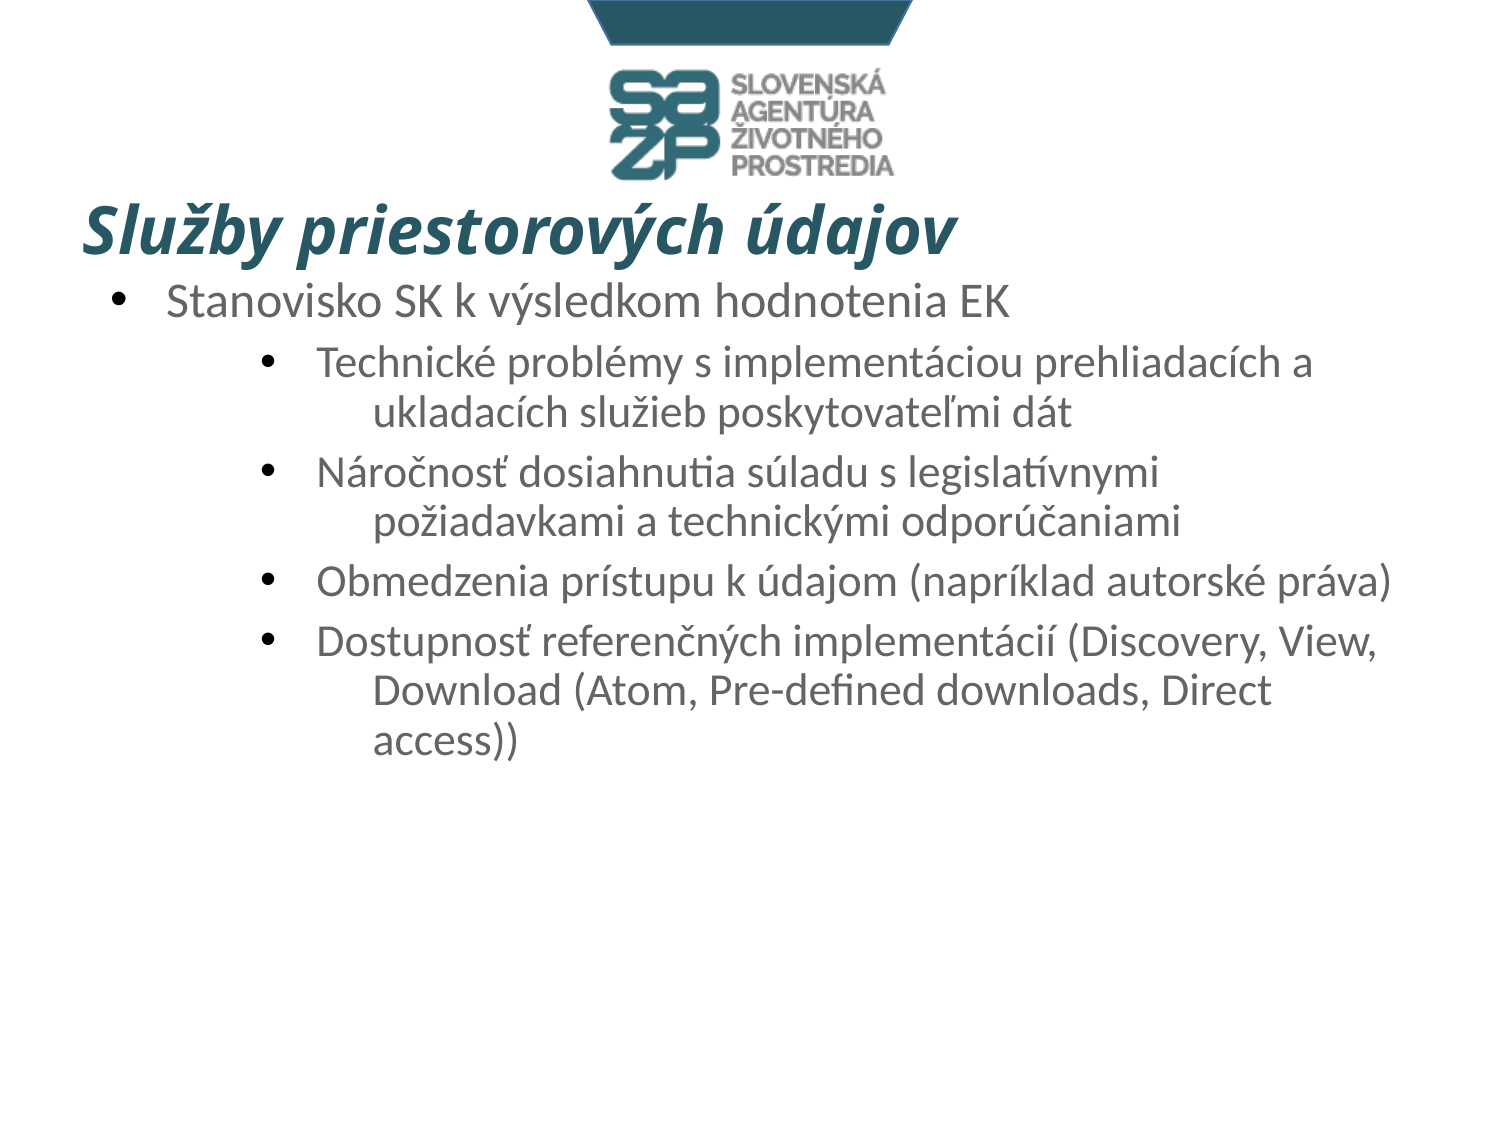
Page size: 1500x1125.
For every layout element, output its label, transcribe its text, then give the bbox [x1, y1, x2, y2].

picture [588, 44, 922, 189]
text_box [588, 0, 912, 44]
title Služby priestorových údajov [67, 189, 1500, 273]
list Stanovisko SK k výsledkom hodnotenia EK Technické problémy s implementáciou prehliadacích a ukladacích služieb poskytovateľmi dát Náročnosť dosiahnutia súladu s legislatívnymi požiadavkami a technickými odporúčaniami Obmedzenia prístupu k údajom (napríklad autorské práva) Dostupnosť referenčných implementácií (Discovery, View, Download (Atom, Pre-defined downloads, Direct access)) [95, 266, 1422, 1080]
